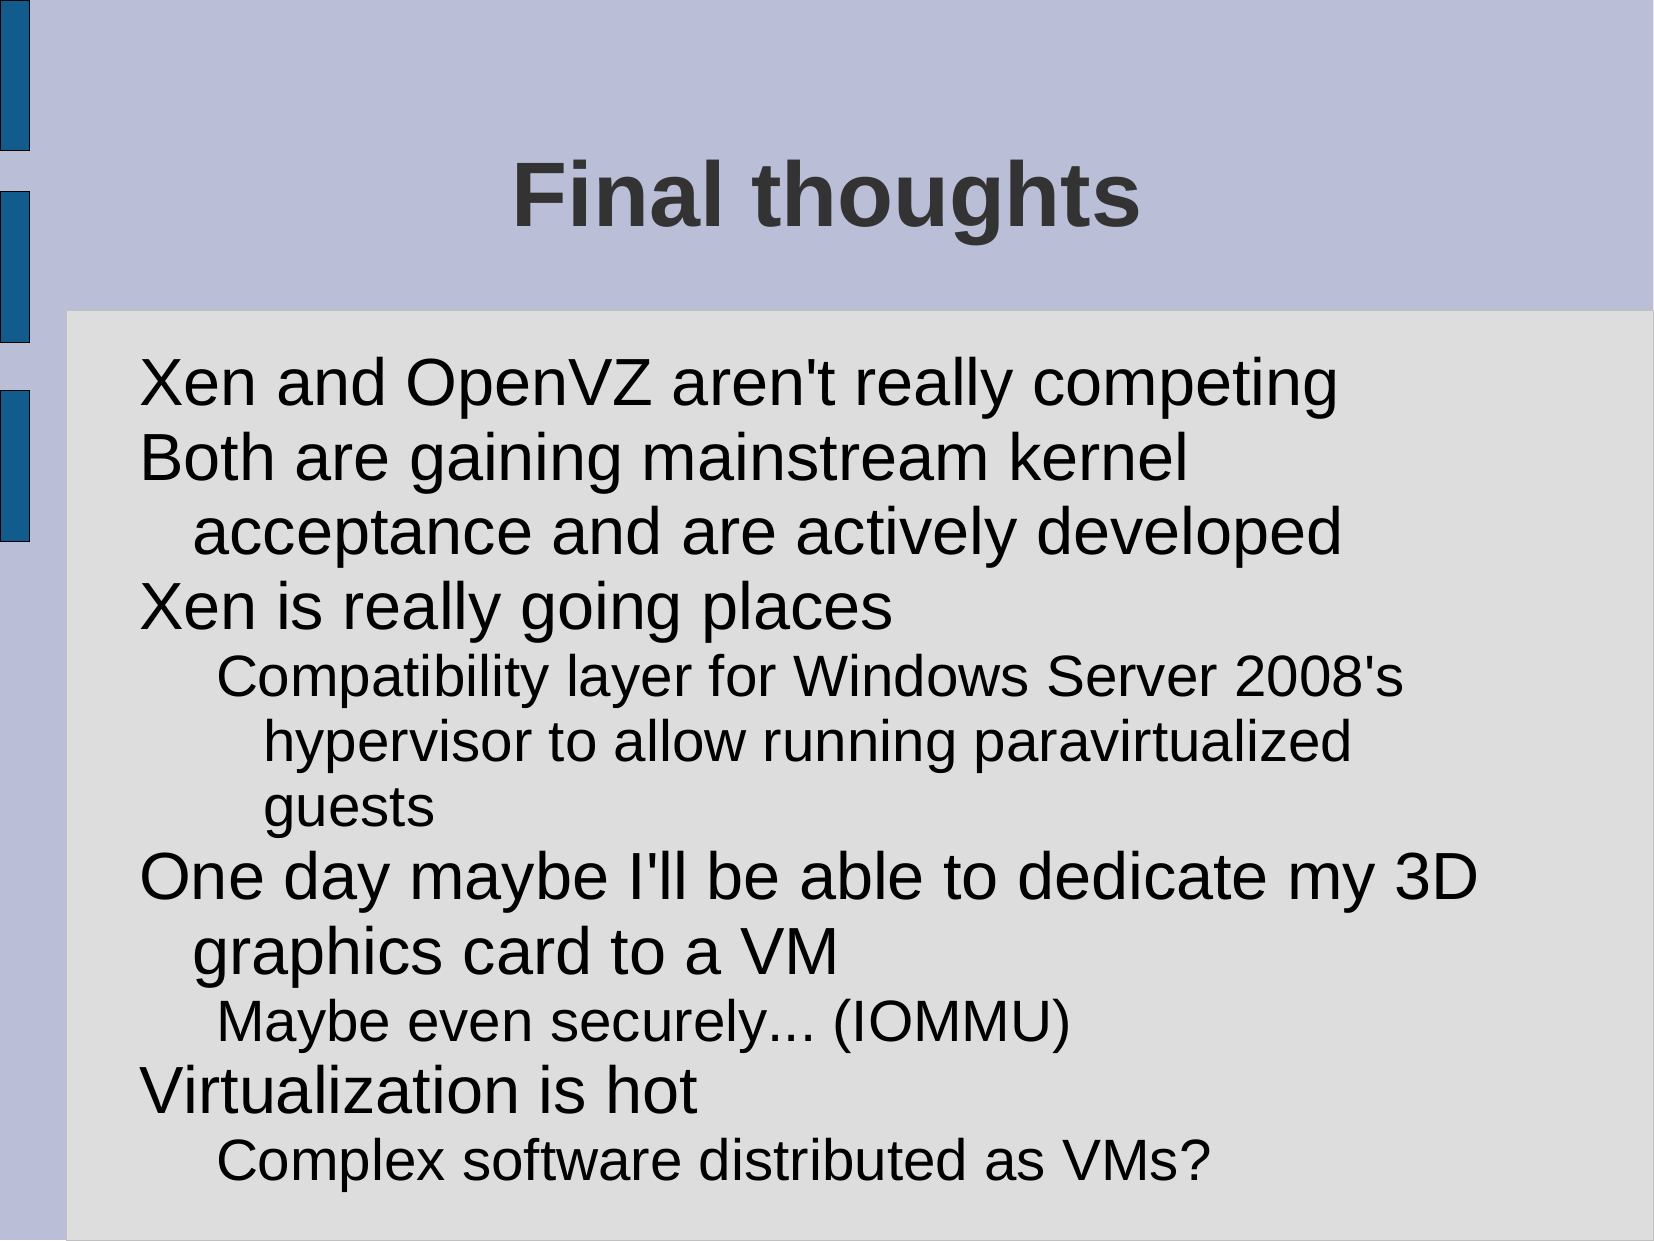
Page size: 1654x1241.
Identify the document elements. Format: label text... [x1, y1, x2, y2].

title Final thoughts [121, 91, 1534, 299]
list Xen and OpenVZ aren't really competing Both are gaining mainstream kernel acceptance and are actively developed Xen is really going places Compatibility layer for Windows Server 2008's hypervisor to allow running paravirtualized guests One day maybe I'll be able to dedicate my 3D graphics card to a VM Maybe even securely... (IOMMU) Virtualization is hot Complex software distributed as VMs? [121, 344, 1534, 1193]
